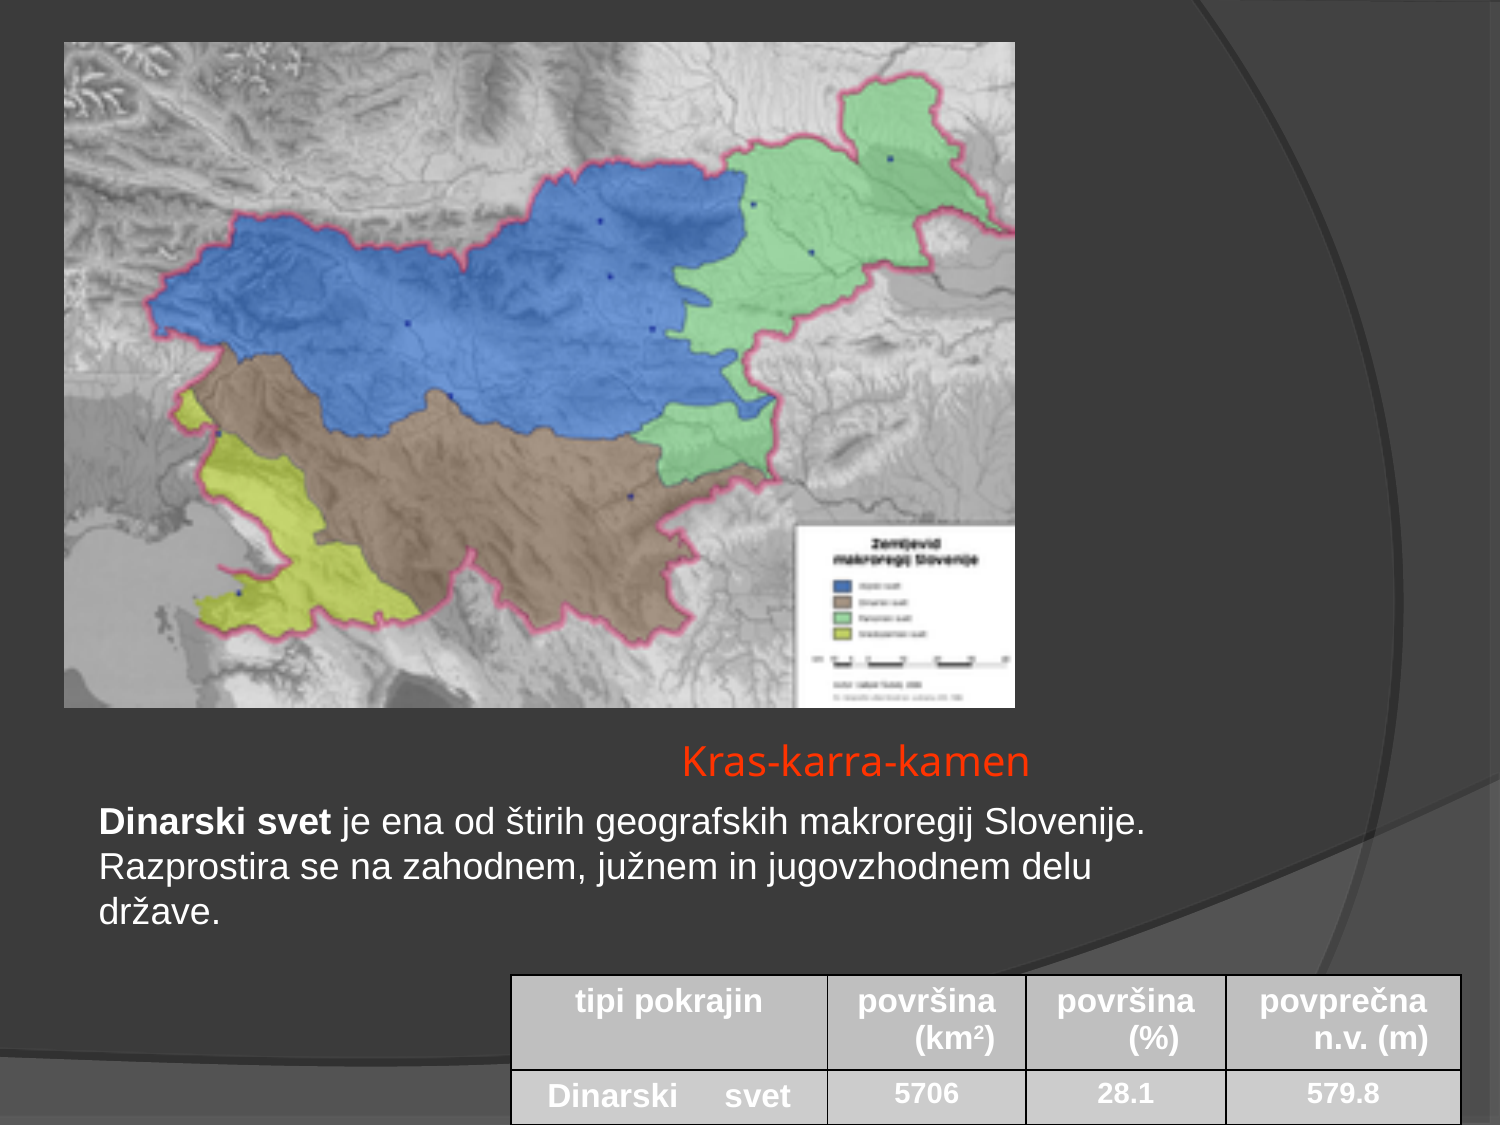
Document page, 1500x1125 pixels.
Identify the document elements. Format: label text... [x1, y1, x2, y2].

table_cell 5706 [828, 1071, 1025, 1124]
table_header povprečna n.v. (m) [1227, 976, 1460, 1069]
text_box Kras-karra-kamen [667, 727, 1305, 793]
table_cell 579.8 [1227, 1071, 1460, 1124]
table_header tipi pokrajin [512, 976, 827, 1069]
text_box Dinarski svet je ena od štirih geografskih makroregij Slovenije. Razprostira se na zahodnem, južnem in jugovzhodnem delu države. [83, 789, 1199, 940]
picture [64, 42, 1015, 708]
table_header površina (%) [1027, 976, 1225, 1069]
table_cell 28.1 [1027, 1071, 1225, 1124]
table_header površina (km2) [828, 976, 1025, 1069]
table_cell Dinarski svet [512, 1071, 827, 1124]
